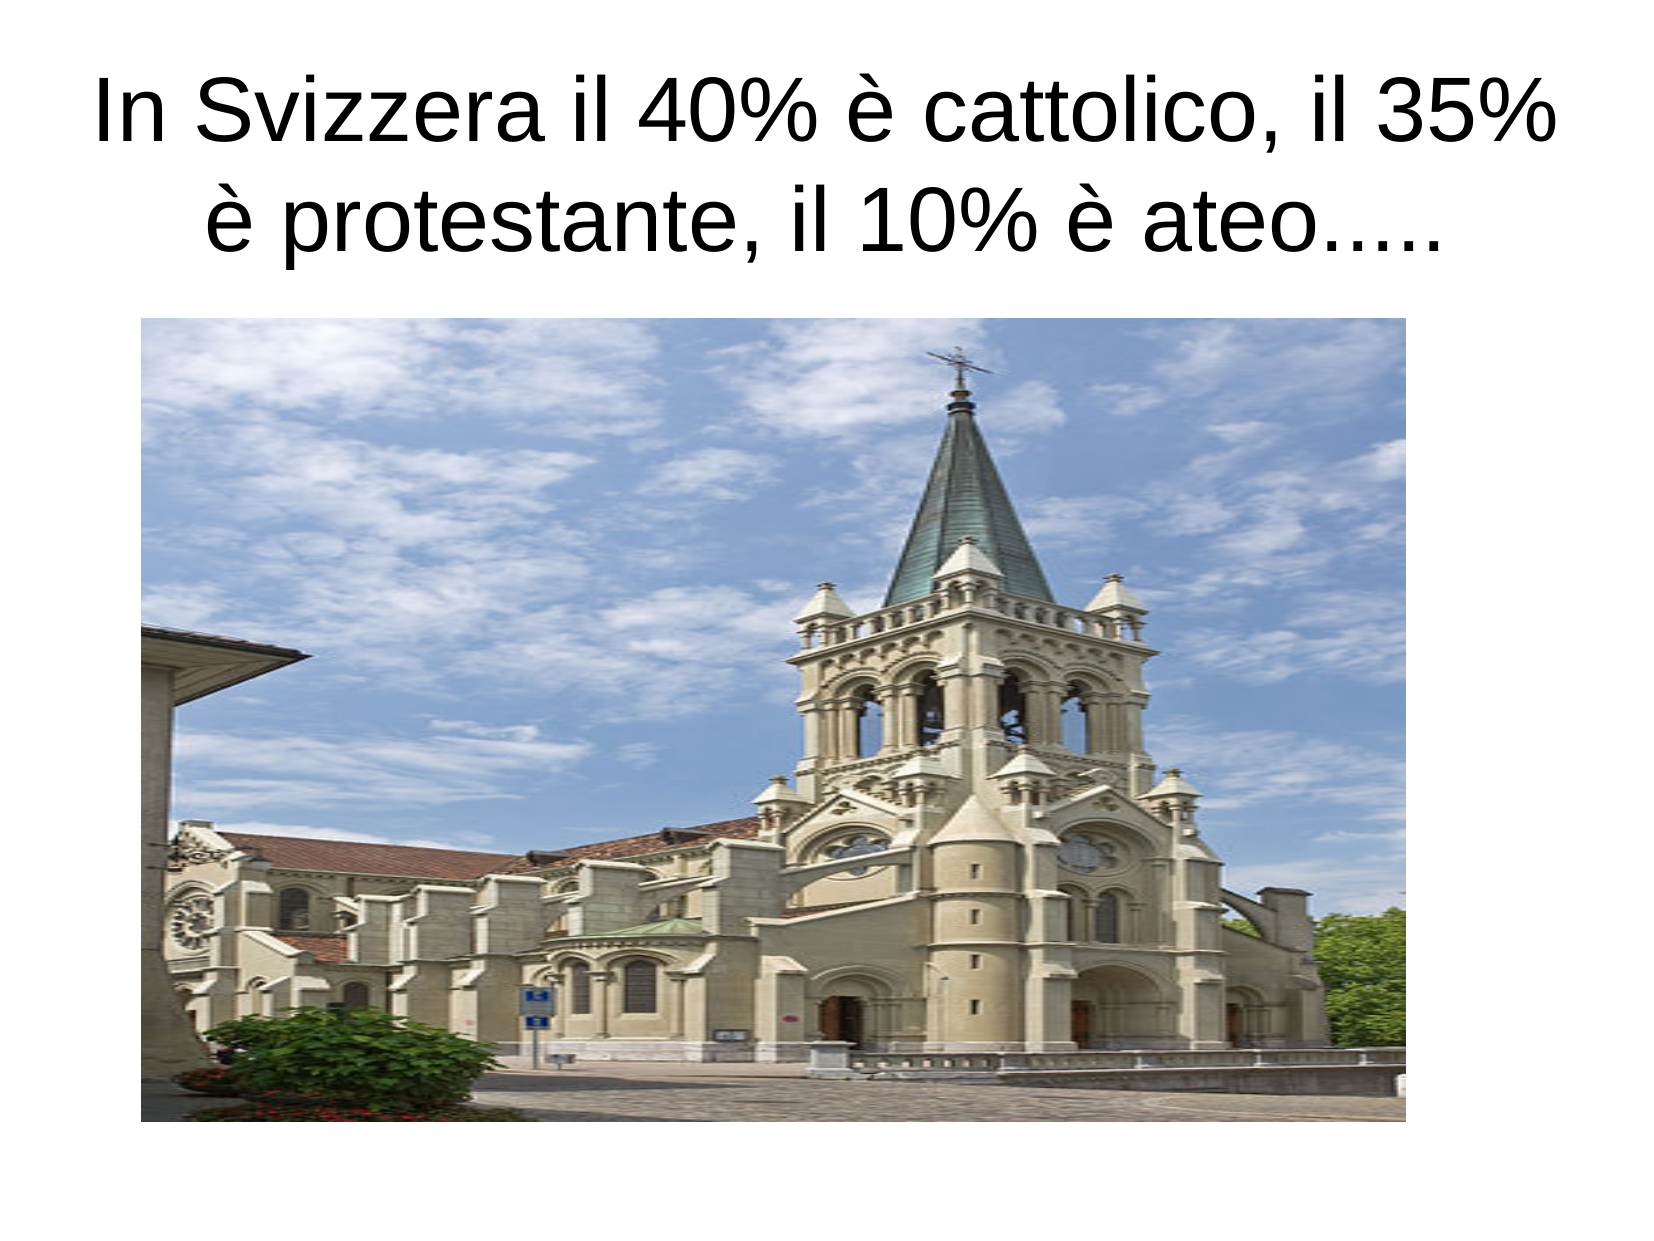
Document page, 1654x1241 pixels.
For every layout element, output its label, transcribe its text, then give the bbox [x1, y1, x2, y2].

picture [141, 318, 1406, 1123]
title In Svizzera il 40% è cattolico, il 35% è protestante, il 10% è ateo..... [82, 49, 1571, 257]
